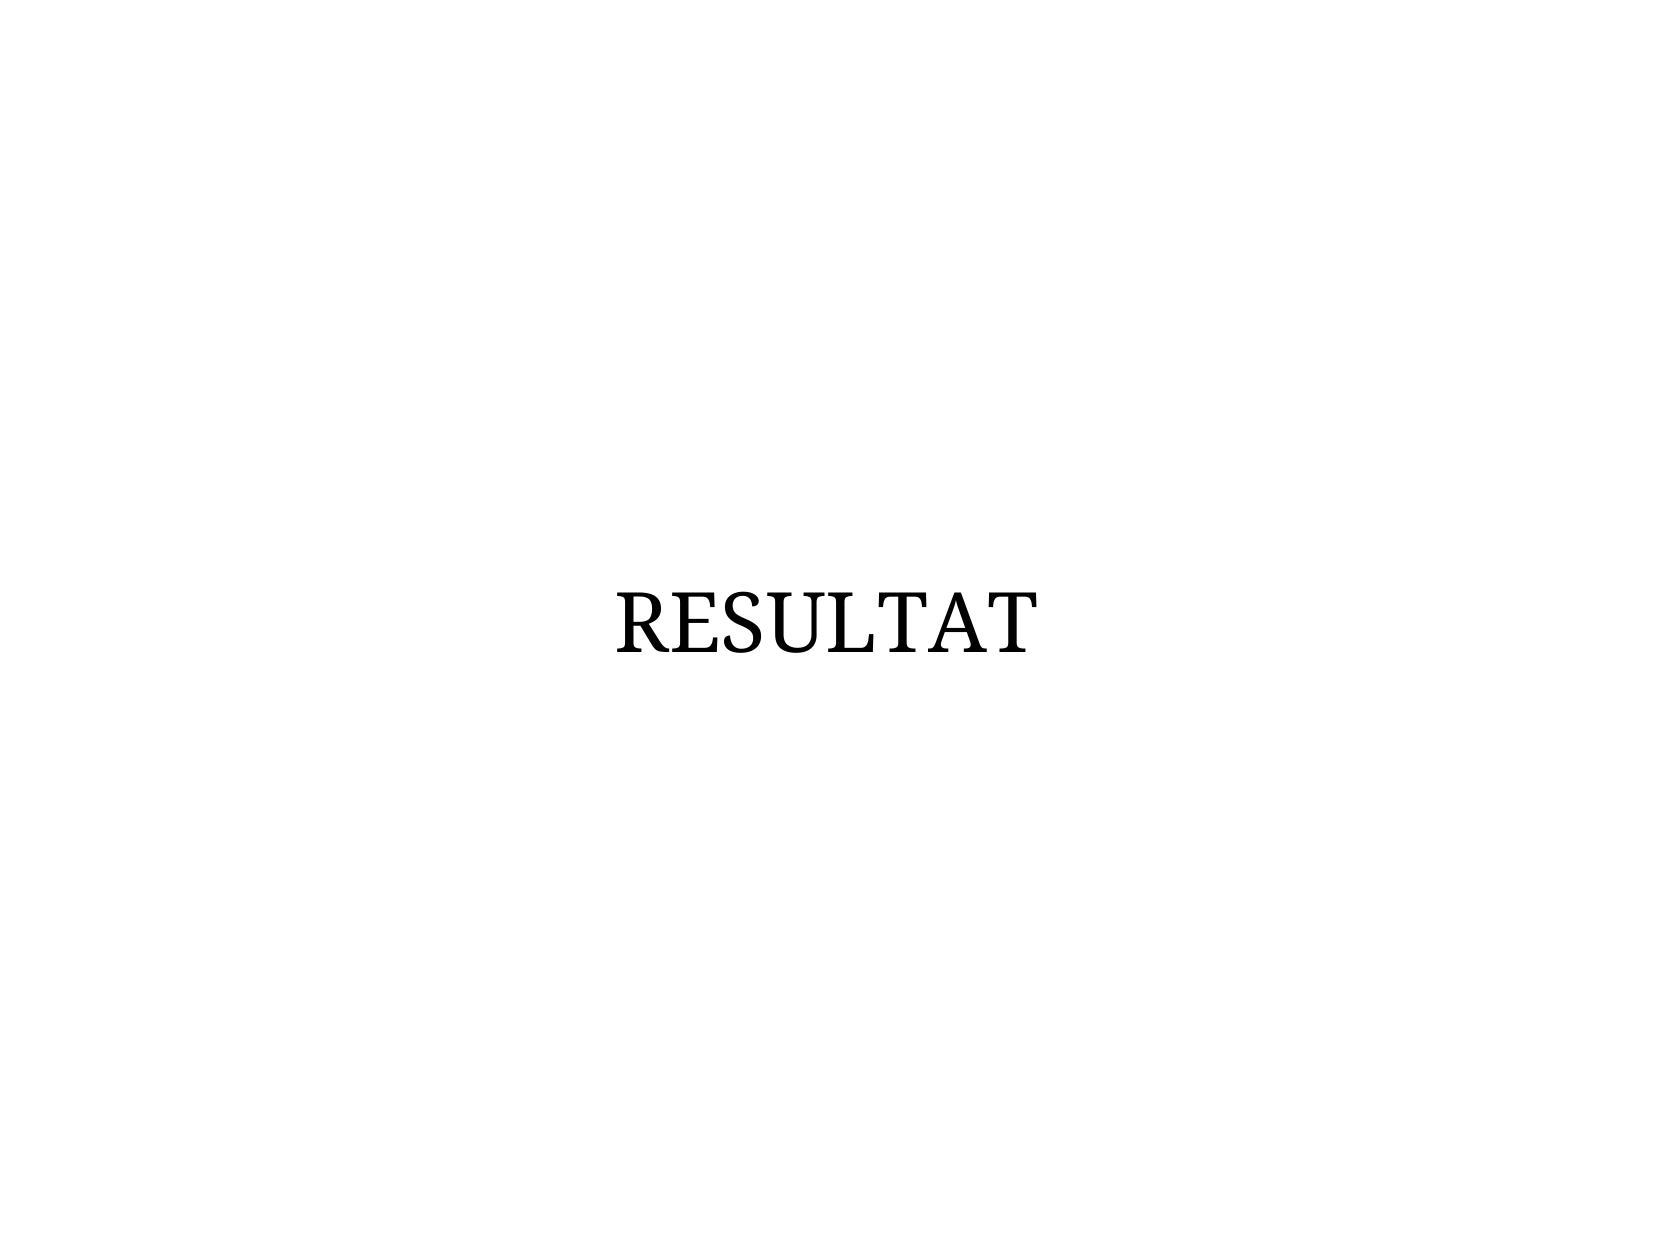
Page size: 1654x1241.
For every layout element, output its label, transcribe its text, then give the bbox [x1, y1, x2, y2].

text_box RESULTAT [147, 556, 1506, 684]
